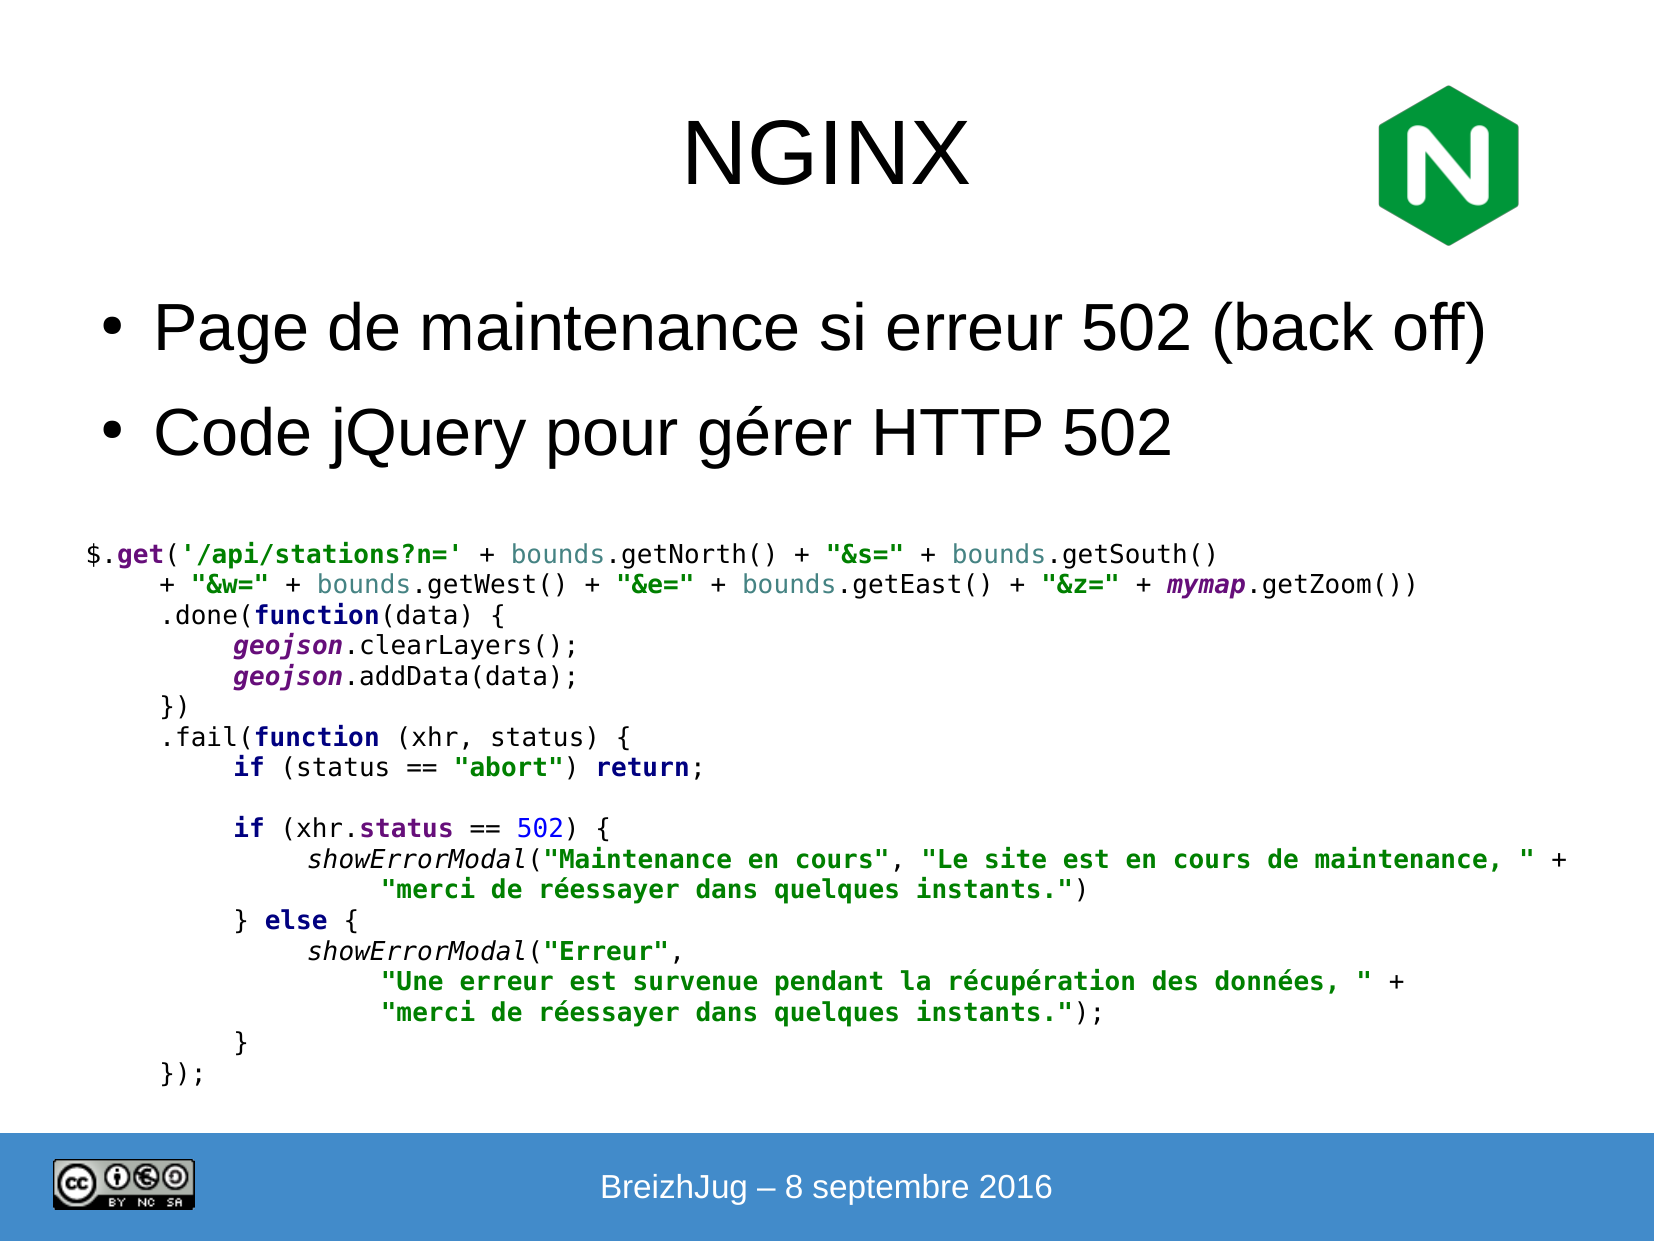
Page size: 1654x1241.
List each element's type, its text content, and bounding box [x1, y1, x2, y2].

text_box $.get('/api/stations?n=' + bounds.getNorth() + "&s=" + bounds.getSouth() + "&w=" + bounds.getWest() + "&e=" + bounds.getEast() + "&z=" + mymap.getZoom()) .done(function(data) { geojson.clearLayers(); geojson.addData(data); }) .fail(function (xhr, status) { if (status == "abort") return; if (xhr.status == 502) { showErrorModal("Maintenance en cours", "Le site est en cours de maintenance, " + "merci de réessayer dans quelques instants.") } else { showErrorModal("Erreur", "Une erreur est survenue pendant la récupération des données, " + "merci de réessayer dans quelques instants."); } }); [70, 531, 1582, 1096]
picture [53, 1159, 195, 1210]
picture [1358, 75, 1540, 257]
title NGINX [82, 49, 1571, 257]
list Page de maintenance si erreur 502 (back off) Code jQuery pour gérer HTTP 502 [82, 290, 1571, 531]
